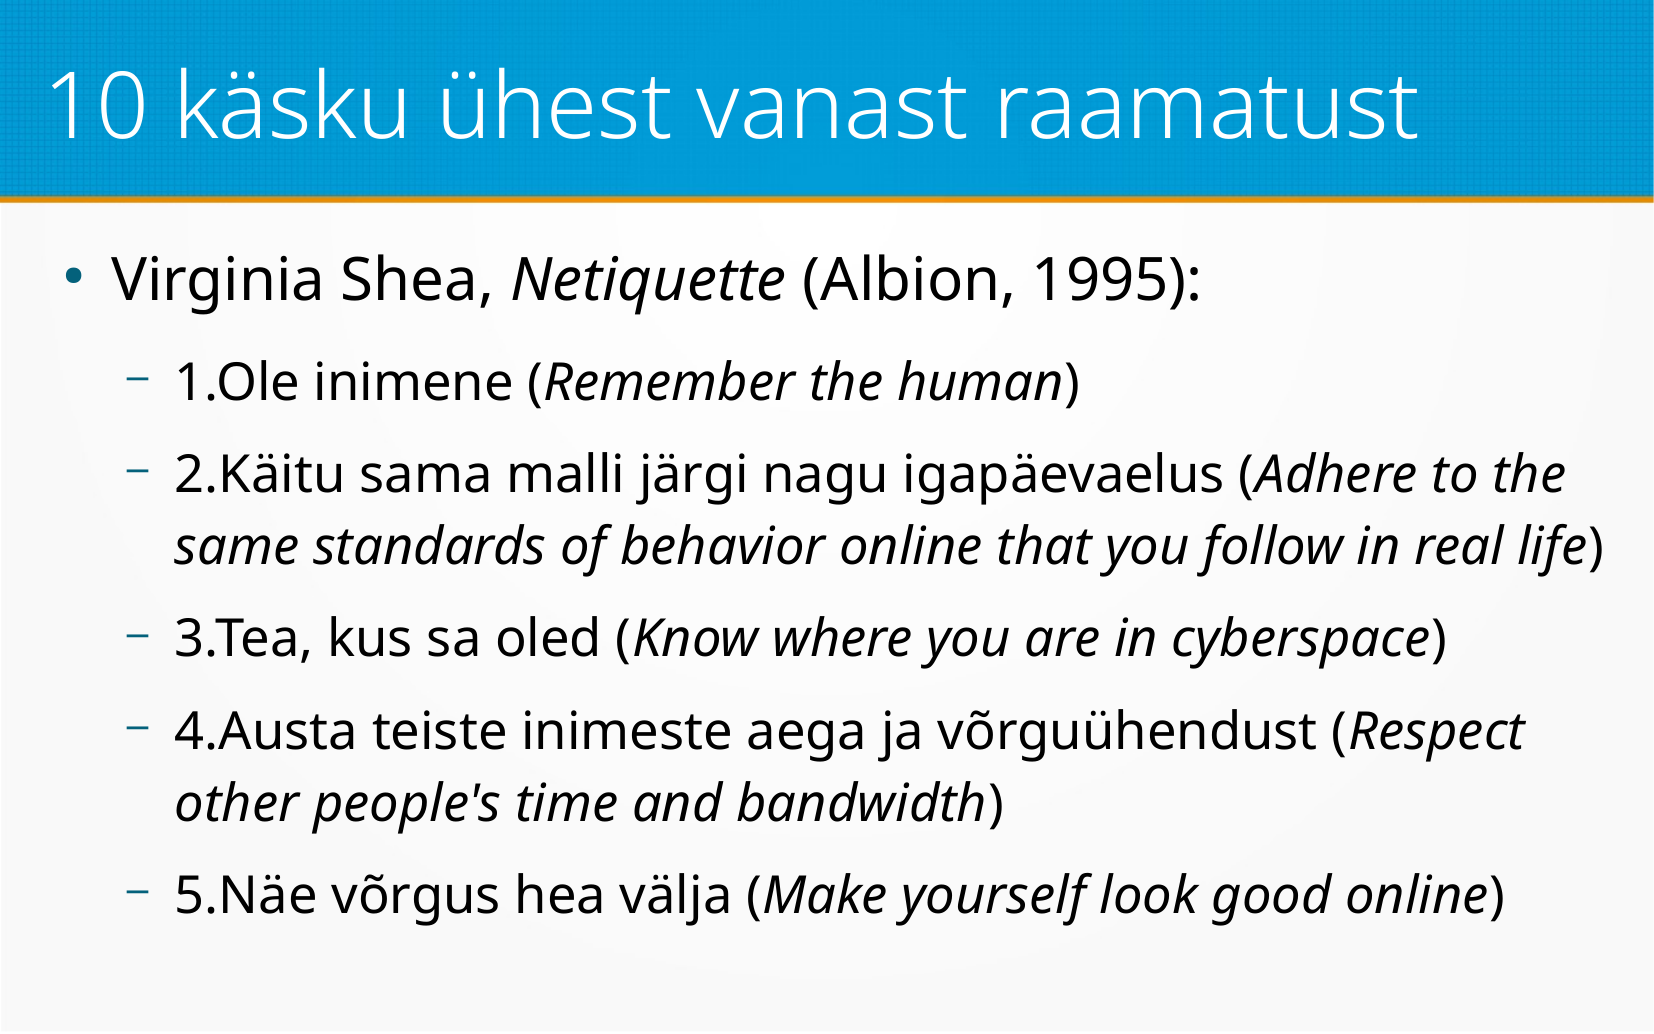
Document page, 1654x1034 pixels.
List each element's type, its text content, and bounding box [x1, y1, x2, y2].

picture [0, 195, 1654, 1034]
list Virginia Shea, Netiquette (Albion, 1995): 1.Ole inimene (Remember the human) 2.Käitu sama malli järgi nagu igapäevaelus (Adhere to the same standards of behavior online that you follow in real life) 3.Tea, kus sa oled (Know where you are in cyberspace) 4.Austa teiste inimeste aega ja võrguühendust (Respect other people's time and bandwidth) 5.Näe võrgus hea välja (Make yourself look good online) [47, 236, 1607, 1002]
title 10 käsku ühest vanast raamatust [43, 0, 1619, 166]
